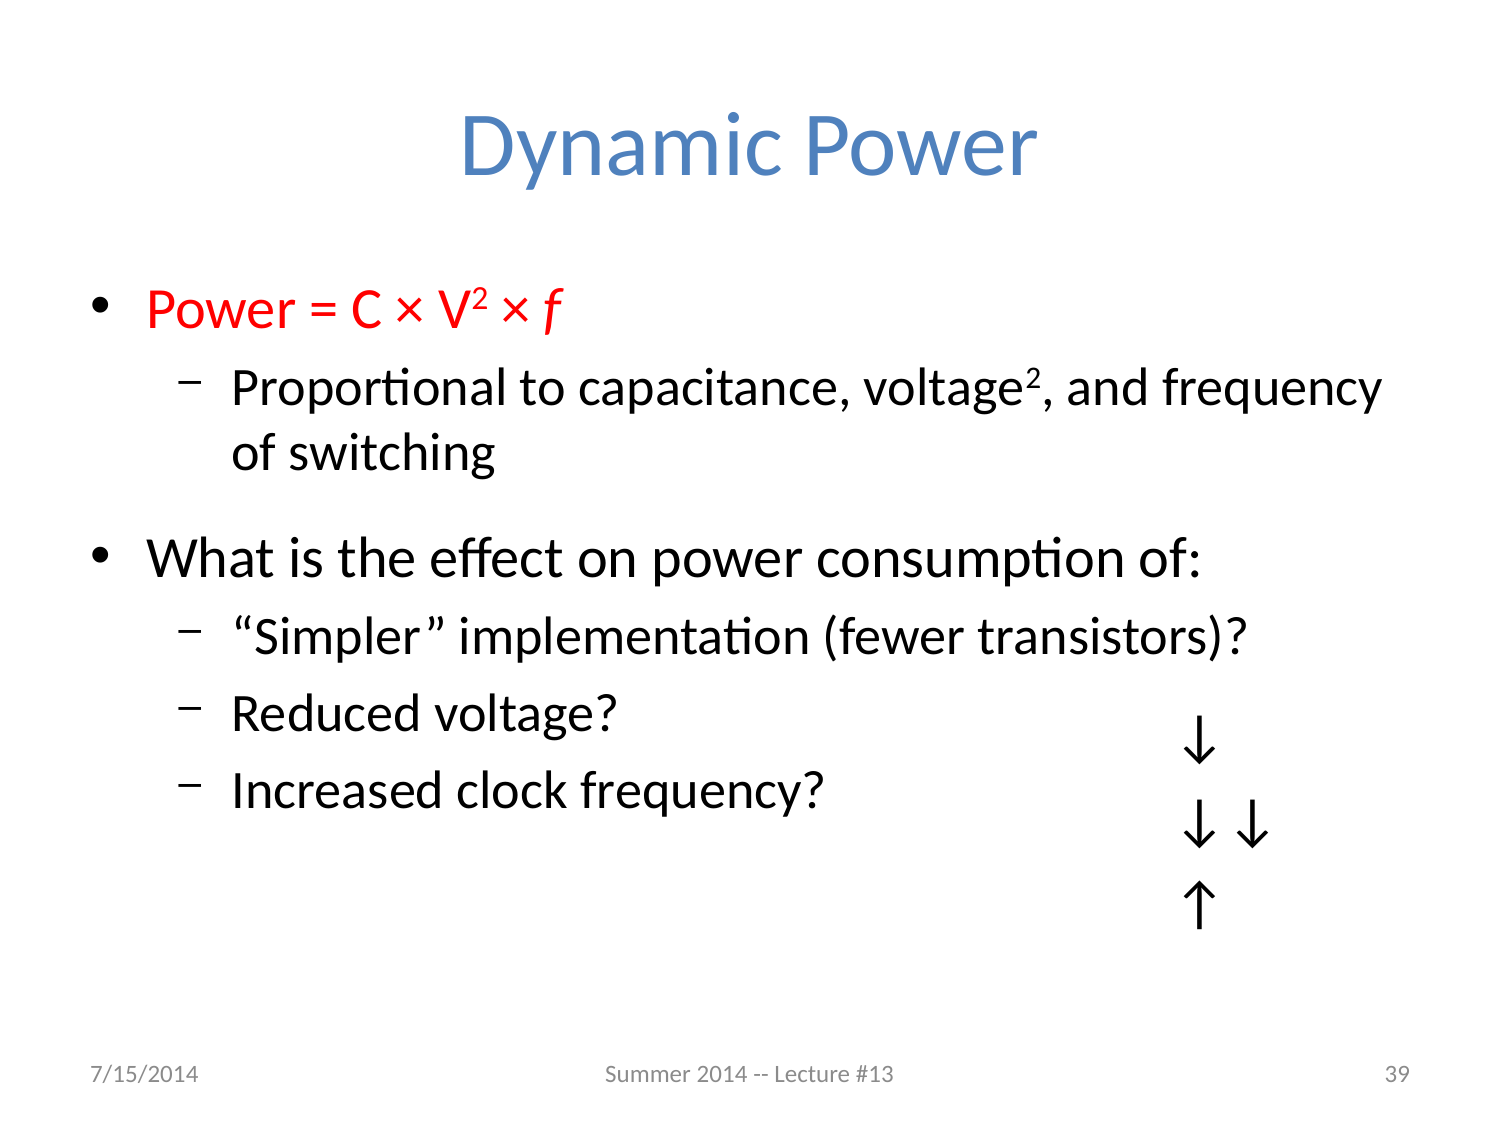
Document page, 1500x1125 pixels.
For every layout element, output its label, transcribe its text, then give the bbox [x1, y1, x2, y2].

footer Summer 2014 -- Lecture #13 [512, 1042, 988, 1103]
slide_number 7/15/2014 [75, 1042, 425, 1103]
list Power = C × V2 × f Proportional to capacitance, voltage2, and frequency of switching What is the effect on power consumption of: “Simpler” implementation (fewer transistors)? Reduced voltage? Increased clock frequency? [75, 262, 1425, 1073]
text_box ↓ ↓↓ ↑ [1158, 690, 1294, 943]
title Dynamic Power [75, 45, 1425, 233]
slide_number <number> [1074, 1042, 1425, 1103]
